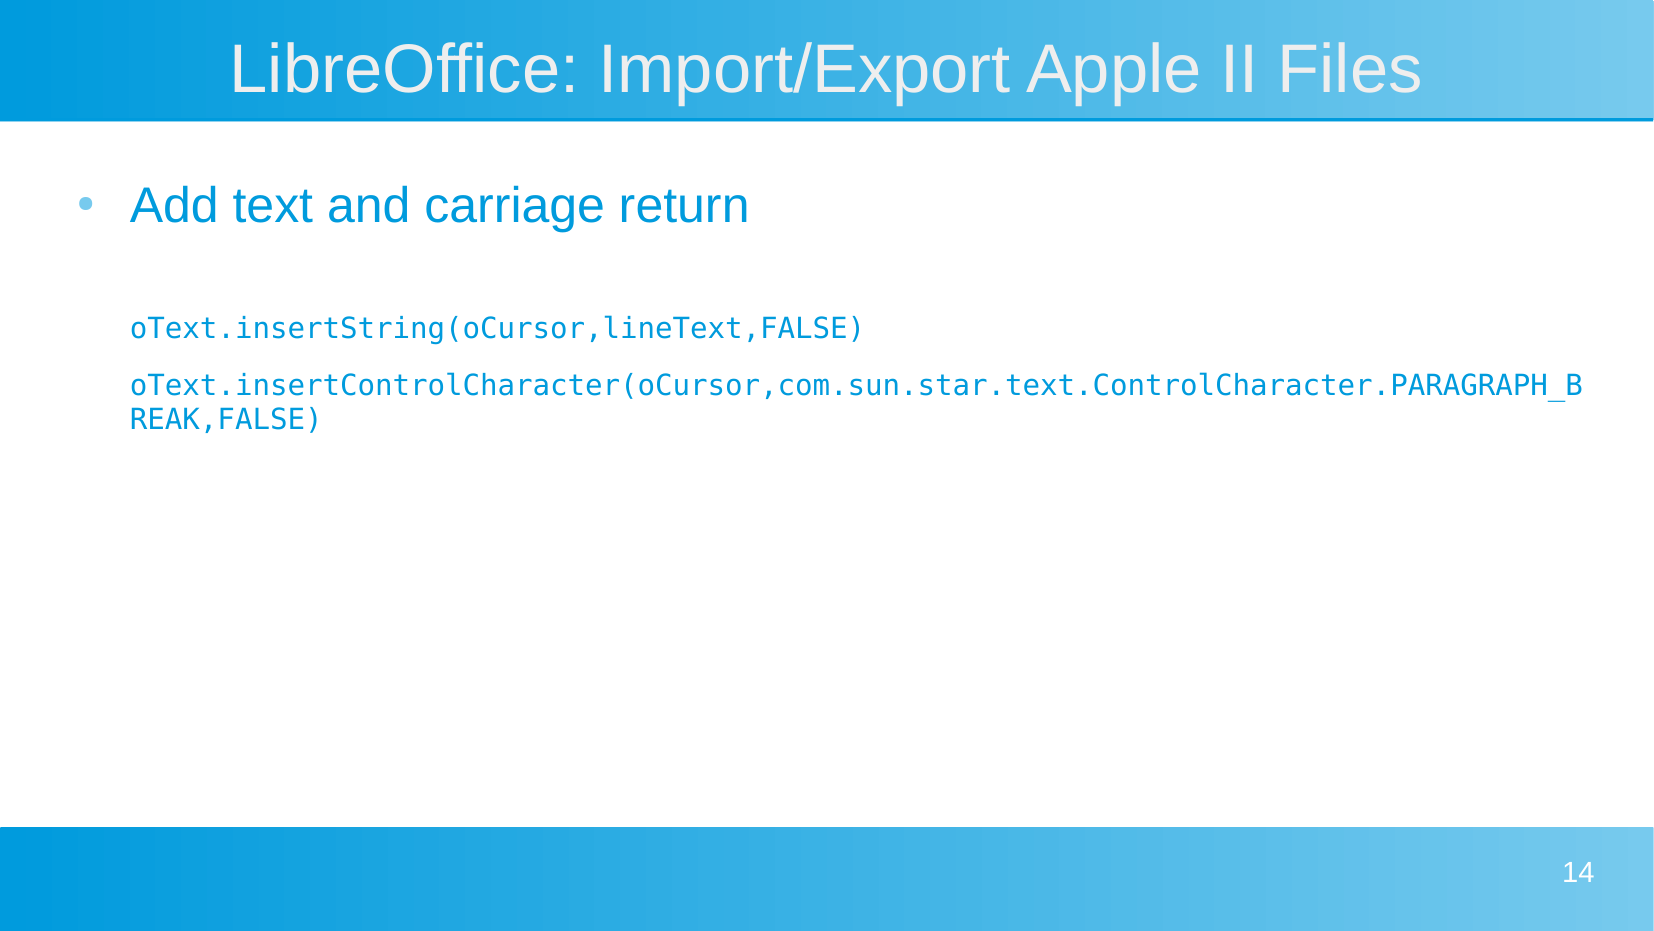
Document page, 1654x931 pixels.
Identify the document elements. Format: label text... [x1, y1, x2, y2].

title LibreOffice: Import/Export Apple II Files [59, 29, 1595, 108]
list Add text and carriage return oText.insertString(oCursor,lineText,FALSE) oText.insertControlCharacter(oCursor,com.sun.star.text.ControlCharacter.PARAGRAPH_BREAK,FALSE) [59, 177, 1595, 768]
